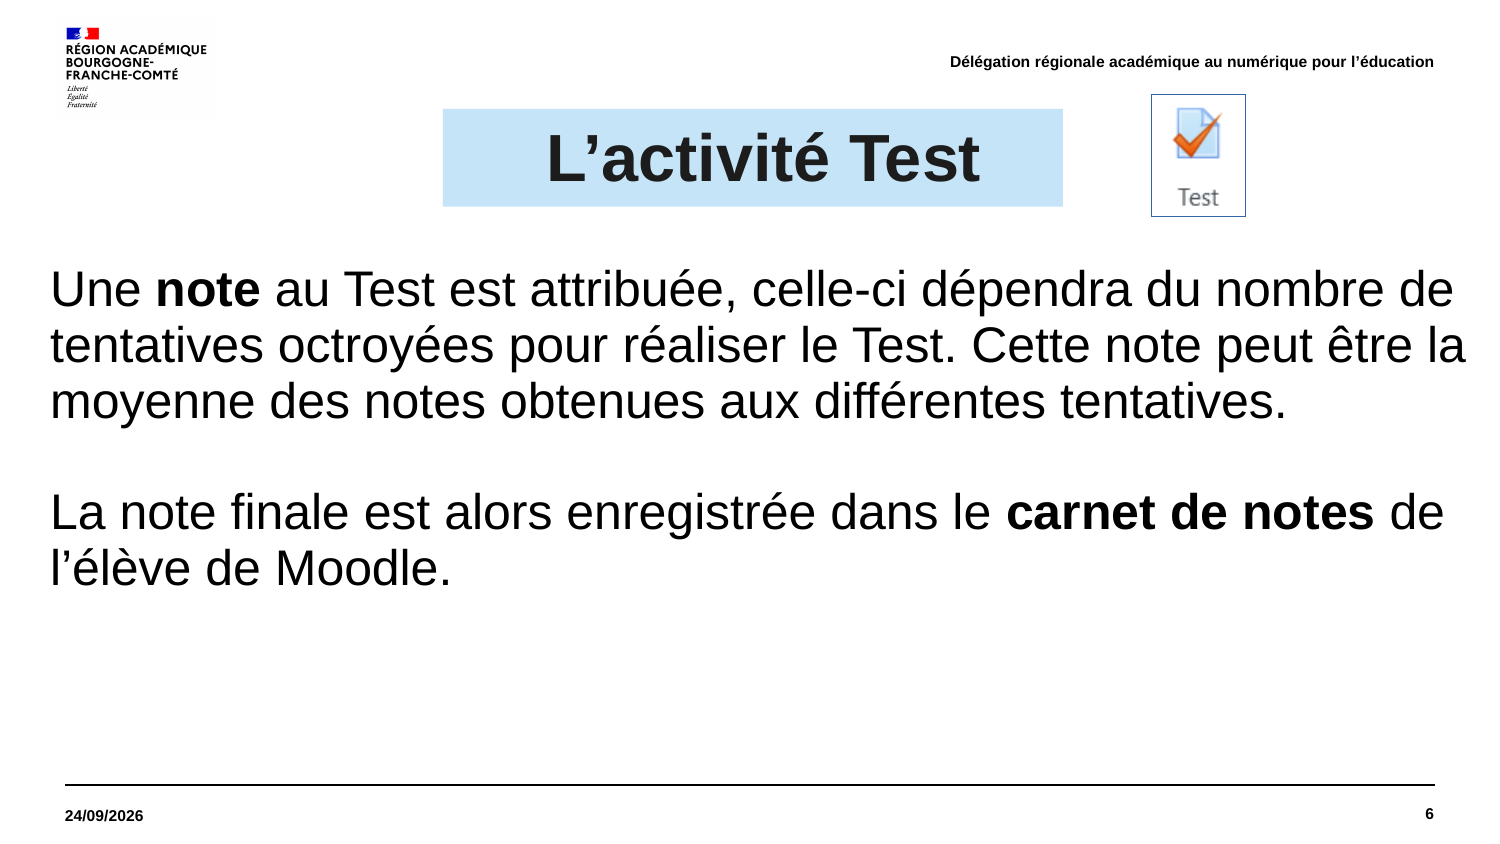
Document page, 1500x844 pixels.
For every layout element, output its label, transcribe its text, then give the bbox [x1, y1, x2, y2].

text_box L’activité Test [442, 108, 1063, 207]
text_box Délégation régionale académique au numérique pour l’éducation [944, 32, 1435, 91]
text_box Une note au Test est attribuée, celle-ci dépendra du nombre de tentatives octroyées pour réaliser le Test. Cette note peut être la moyenne des notes obtenues aux différentes tentatives. La note finale est alors enregistrée dans le carnet de notes de l’élève de Moodle. [35, 253, 1483, 771]
text_box 10/01/2023 [64, 787, 245, 843]
picture [1151, 94, 1246, 217]
picture [55, 16, 218, 119]
text_box <numéro> [1213, 784, 1435, 843]
